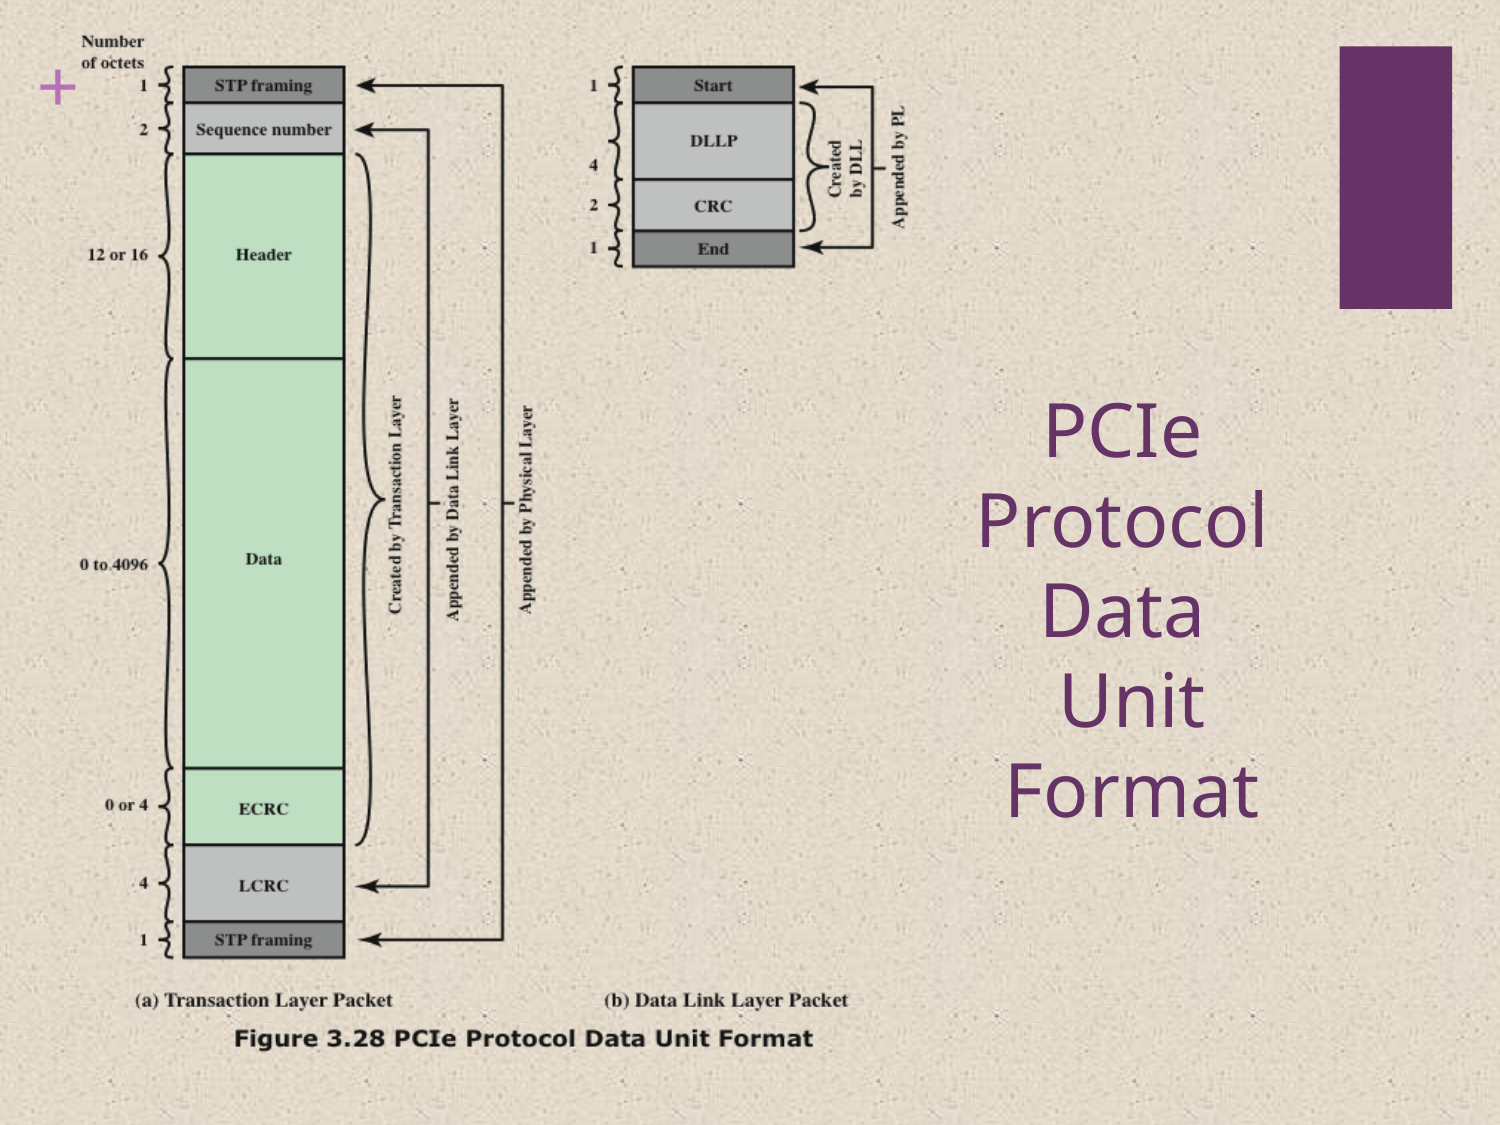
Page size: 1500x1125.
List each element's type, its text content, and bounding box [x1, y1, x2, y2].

title PCIe Protocol Data Unit Format [887, 375, 1377, 559]
picture [0, 0, 1500, 1125]
